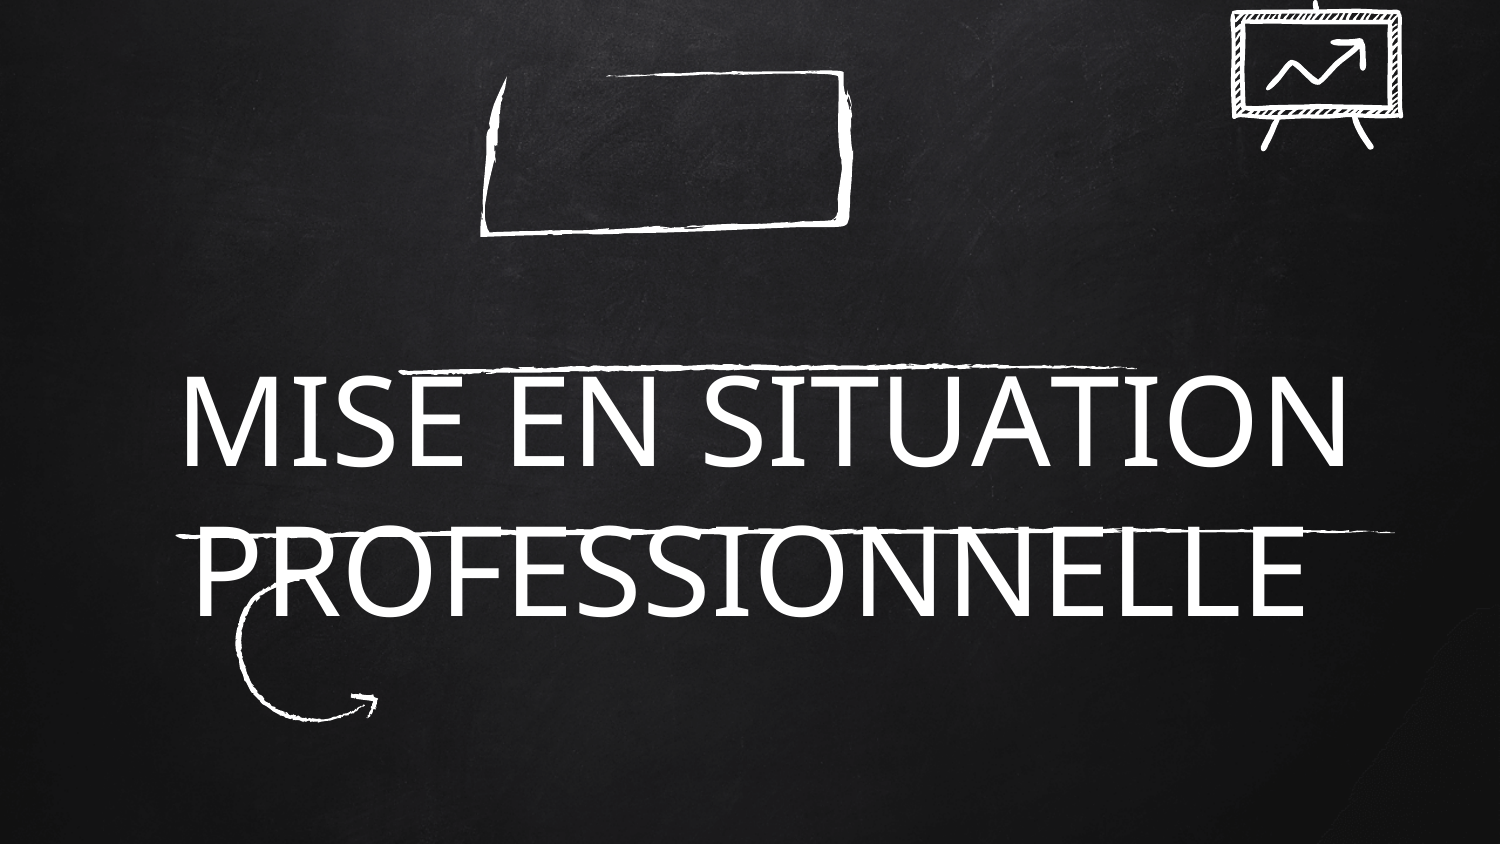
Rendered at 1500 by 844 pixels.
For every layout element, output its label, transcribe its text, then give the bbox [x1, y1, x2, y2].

text_box [235, 576, 365, 723]
title MISE EN SITUATION PROFESSIONNELLE [112, 326, 1388, 518]
text_box [398, 363, 1137, 376]
text_box [350, 692, 379, 719]
text_box [480, 70, 854, 237]
text_box [1230, 0, 1404, 152]
text_box [175, 527, 1395, 540]
